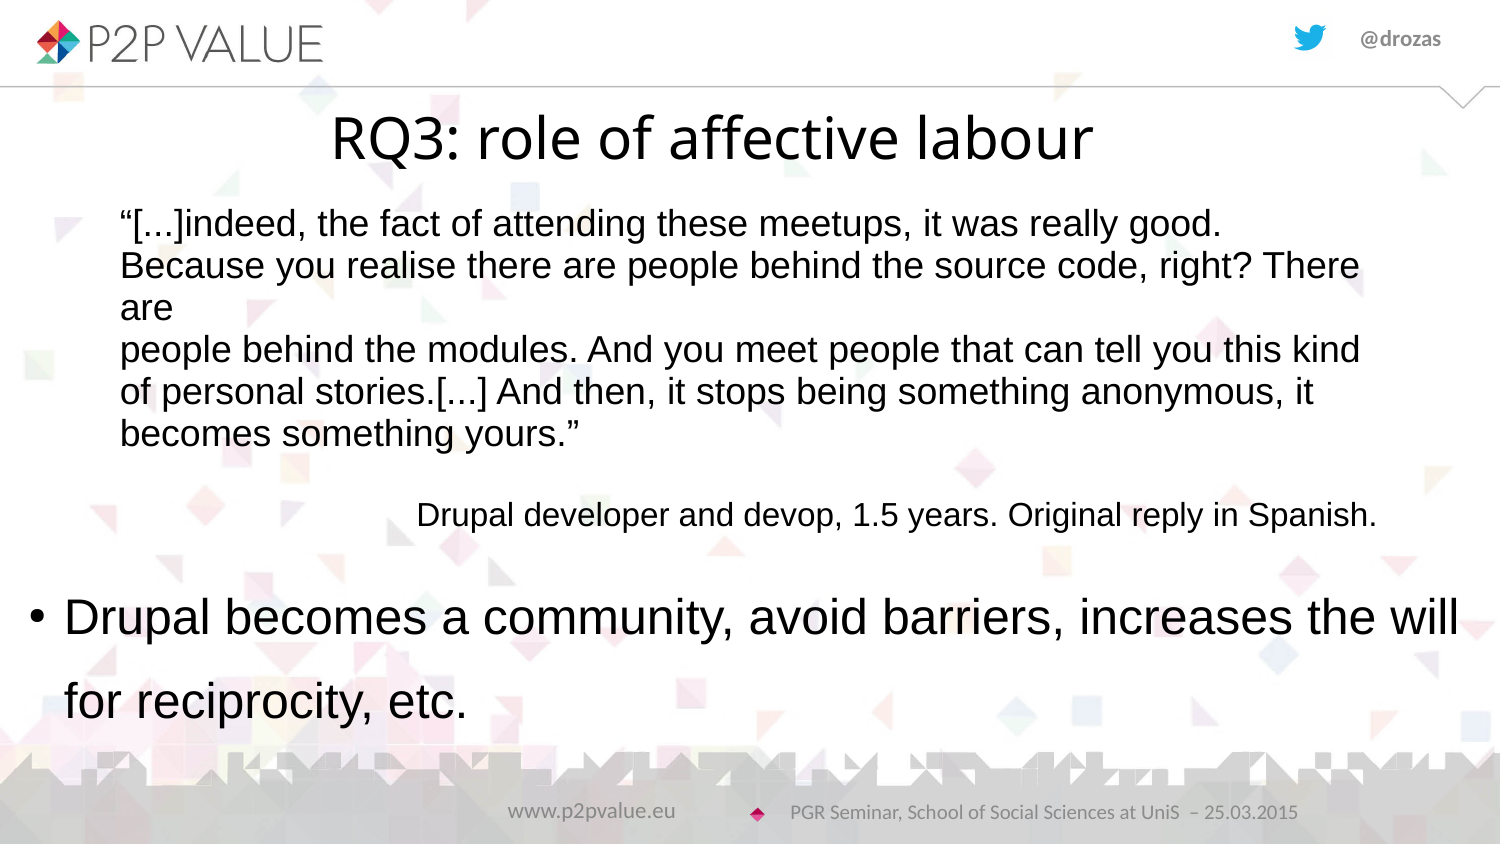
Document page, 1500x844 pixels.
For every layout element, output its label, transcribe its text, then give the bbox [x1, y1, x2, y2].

text_box @drozas [1333, 15, 1455, 60]
text_box Drupal becomes a community, avoid barriers, increases the will for reciprocity, etc. [15, 555, 1496, 844]
picture [0, 0, 1500, 844]
text_box “[...]indeed, the fact of attending these meetups, it was really good. Because you realise there are people behind the source code, right? There are people behind the modules. And you meet people that can tell you this kind of personal stories.[...] And then, it stops being something anonymous, it becomes something yours.” Drupal developer and devop, 1.5 years. Original reply in Spanish. [105, 195, 1394, 504]
title RQ3: role of affective labour [60, 92, 1366, 181]
